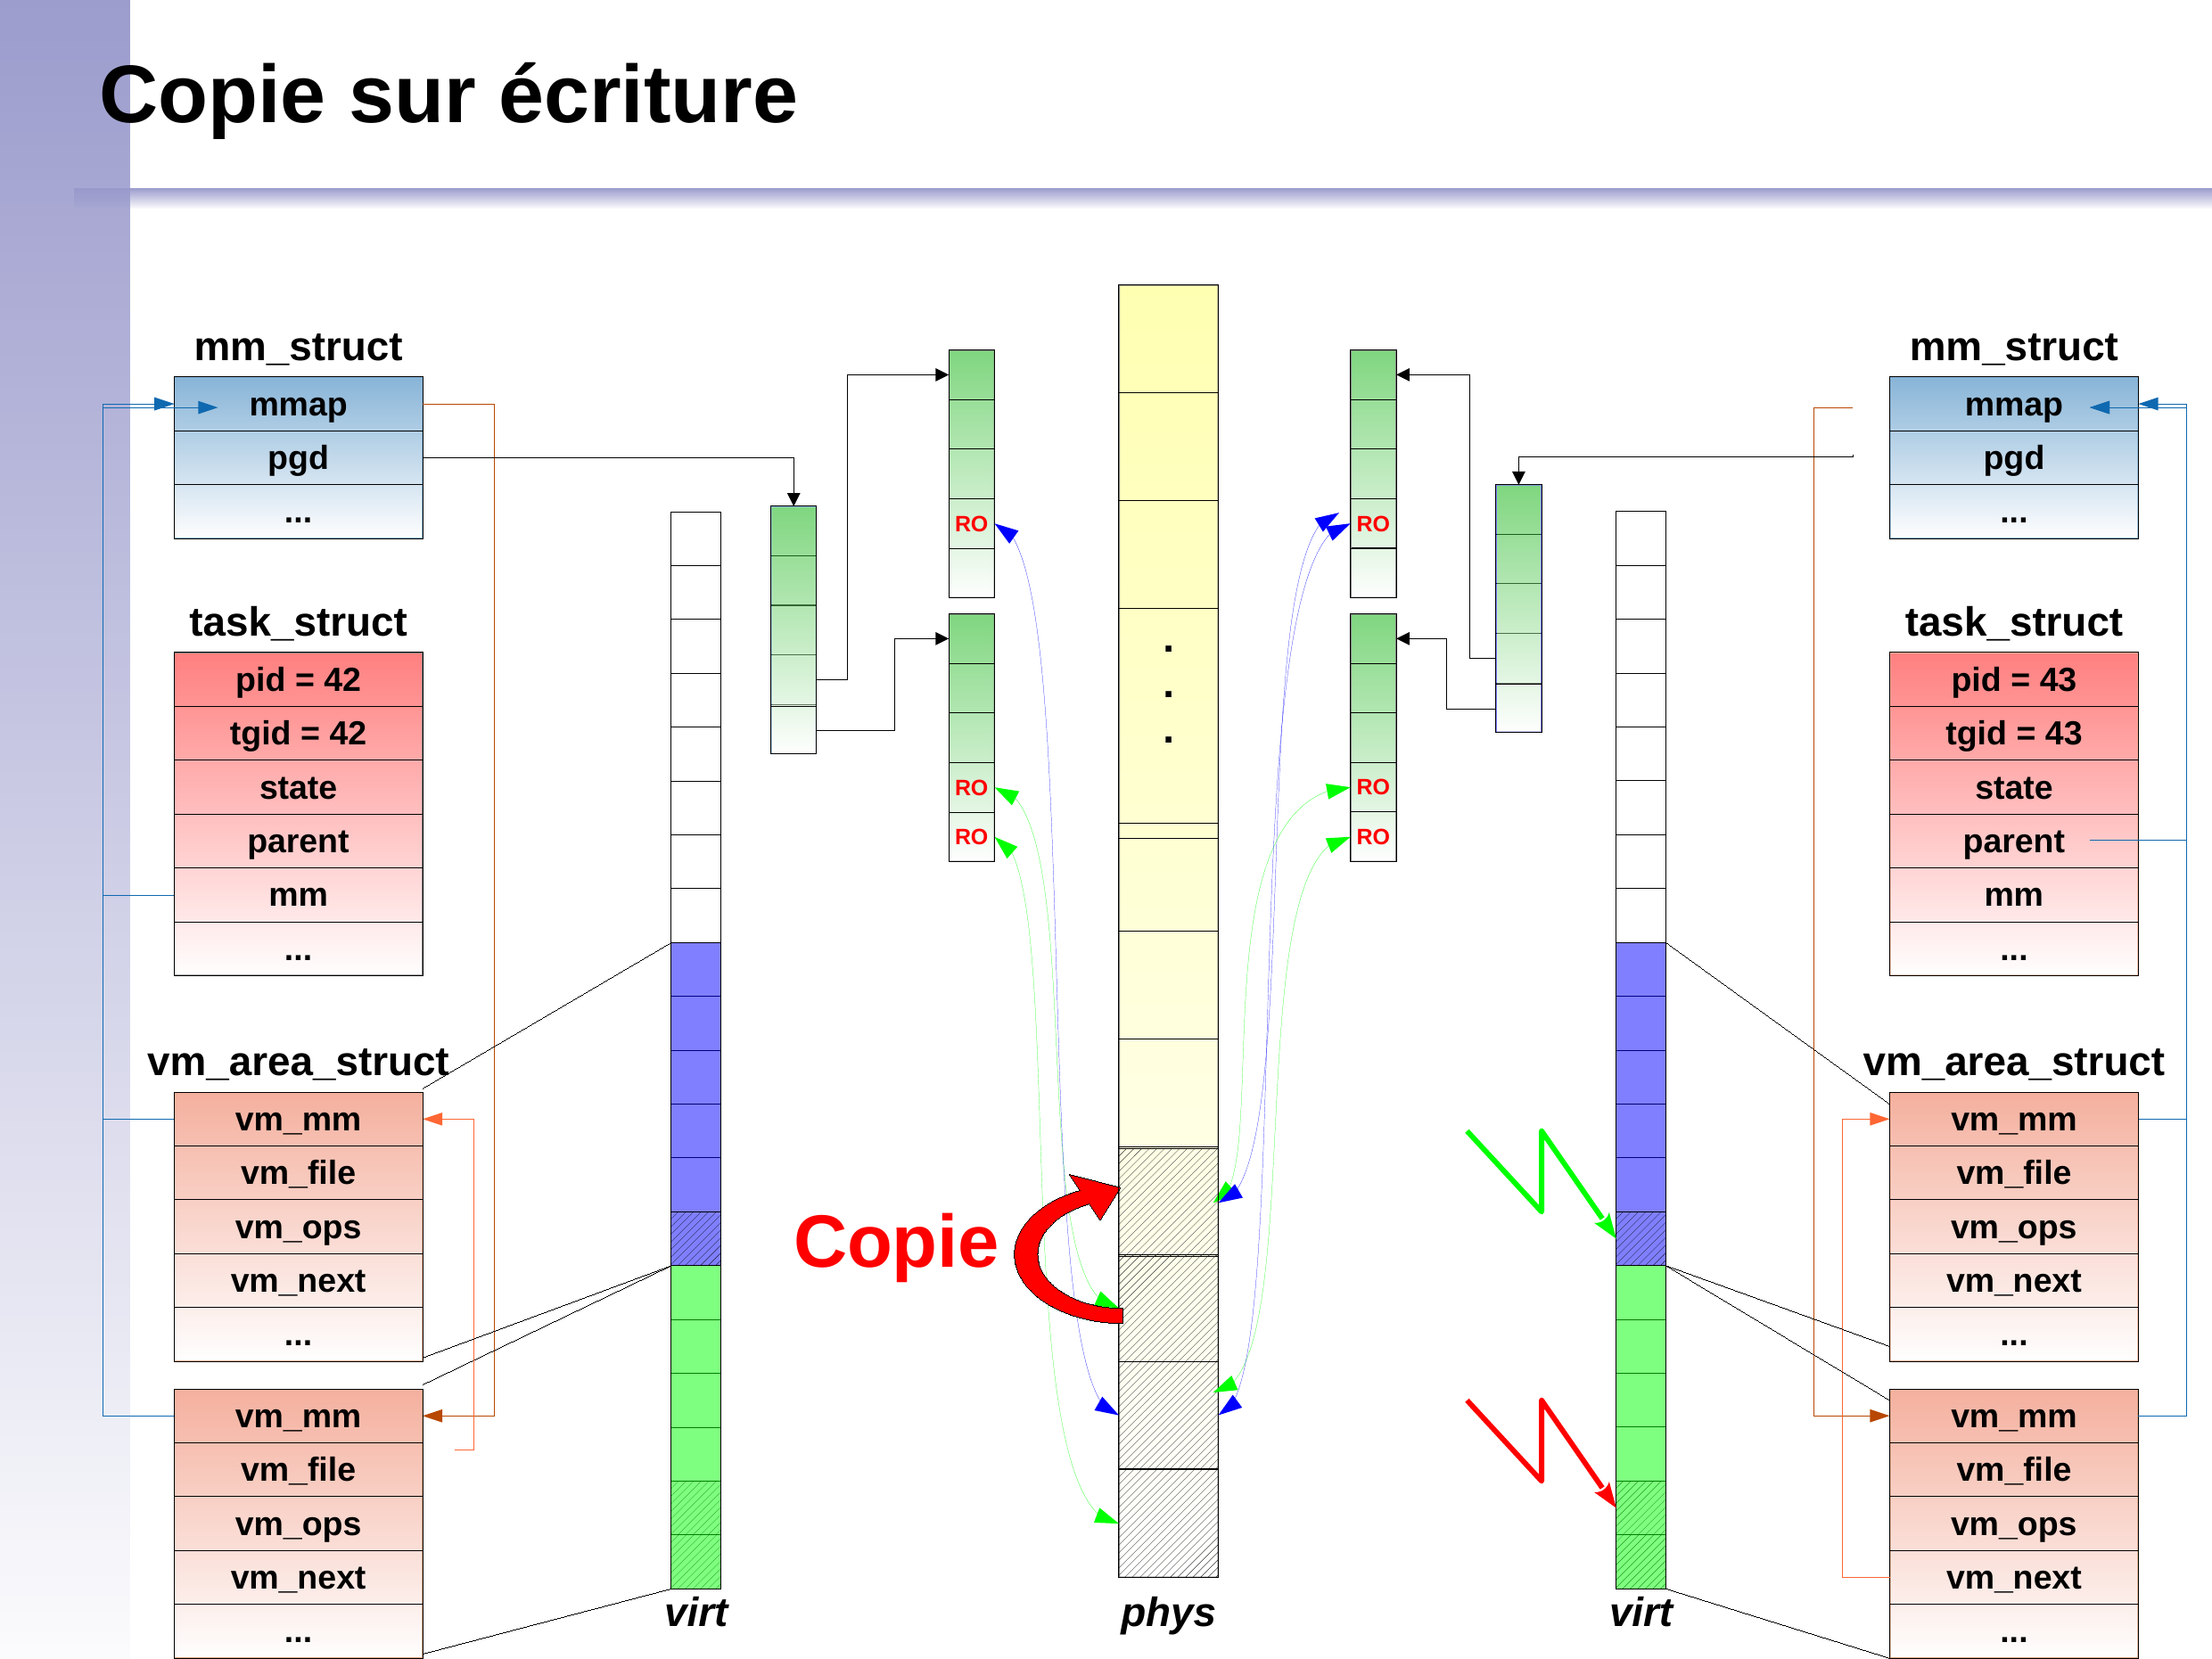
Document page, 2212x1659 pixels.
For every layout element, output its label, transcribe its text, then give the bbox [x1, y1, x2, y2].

text_box mm [174, 868, 423, 923]
text_box task_struct [1889, 653, 2139, 728]
text_box vm_area_struct [124, 1031, 473, 1107]
text_box [950, 400, 994, 448]
text_box [950, 449, 994, 498]
text_box mmap [1889, 392, 2139, 431]
text_box [950, 614, 994, 663]
text_box Copie [735, 1194, 1058, 1318]
text_box mmap [174, 392, 423, 431]
text_box vm_mm [174, 1390, 423, 1443]
text_box vm_mm [1889, 1390, 2139, 1443]
text_box vm_ops [1889, 1200, 2139, 1253]
text_box mm_struct [1889, 377, 2139, 392]
text_box task_struct [174, 592, 423, 652]
text_box [770, 505, 817, 706]
text_box [1351, 350, 1396, 399]
text_box ... [174, 485, 423, 539]
text_box [771, 707, 816, 753]
text_box vm_file [174, 1146, 421, 1200]
text_box [1496, 685, 1542, 732]
text_box [670, 942, 721, 1583]
text_box virt [1566, 1583, 1716, 1659]
text_box RO [1350, 811, 1397, 862]
text_box vm_file [174, 1443, 423, 1497]
text_box task_struct [174, 653, 423, 728]
text_box vm_next [174, 1253, 423, 1308]
text_box mm_struct [174, 377, 423, 392]
text_box [1119, 932, 1218, 1039]
text_box pgd [1889, 431, 2139, 485]
text_box [1119, 285, 1218, 392]
text_box ... [174, 1308, 423, 1362]
text_box [1495, 484, 1542, 684]
text_box [1058, 1147, 1219, 1578]
text_box . . . [1119, 824, 1218, 839]
text_box [950, 350, 994, 399]
text_box mm_struct [174, 316, 423, 376]
text_box RO [1350, 762, 1397, 811]
text_box parent [1889, 815, 2139, 868]
text_box [1351, 400, 1396, 448]
text_box parent [174, 815, 423, 868]
text_box virt [621, 1583, 771, 1659]
text_box [1350, 549, 1397, 598]
text_box ... [174, 923, 423, 976]
text_box vm_next [174, 1550, 423, 1605]
text_box [1119, 839, 1218, 931]
text_box mm_struct [1889, 316, 2139, 376]
text_box [1351, 713, 1396, 762]
text_box [1616, 942, 1666, 1583]
text_box [1119, 501, 1218, 608]
text_box ... [1889, 923, 2139, 976]
text_box vm_ops [174, 1497, 423, 1550]
text_box ... [174, 1605, 423, 1659]
text_box vm_next [1889, 1550, 2139, 1605]
text_box RO [949, 762, 995, 812]
text_box [1119, 1039, 1218, 1146]
text_box vm_file [1889, 1443, 2139, 1497]
text_box [1351, 664, 1396, 712]
text_box RO [1350, 498, 1397, 549]
text_box [950, 713, 994, 762]
text_box RO [949, 812, 995, 862]
text_box vm_mm [1889, 1093, 2139, 1146]
text_box ... [1889, 1308, 2139, 1362]
text_box state [174, 760, 423, 815]
text_box [949, 549, 995, 598]
text_box . . . [1118, 609, 1219, 823]
text_box phys [1094, 1583, 1244, 1659]
text_box vm_mm [174, 1093, 423, 1146]
text_box task_struct [1889, 592, 2139, 652]
text_box [1351, 449, 1396, 498]
text_box tgid = 42 [174, 728, 423, 760]
text_box state [1889, 760, 2139, 815]
text_box mm [1889, 868, 2139, 923]
text_box vm_next [1889, 1253, 2139, 1308]
text_box pgd [174, 431, 423, 485]
title Copie sur écriture [99, 0, 2212, 189]
text_box [1119, 393, 1218, 500]
text_box vm_file [1889, 1146, 2139, 1200]
text_box vm_ops [174, 1200, 423, 1253]
text_box [1351, 614, 1396, 663]
text_box [950, 664, 994, 712]
text_box vm_ops [1889, 1497, 2139, 1550]
text_box RO [949, 498, 995, 549]
text_box ... [1889, 485, 2139, 539]
text_box ... [1889, 1605, 2139, 1659]
text_box tgid = 43 [1889, 728, 2139, 760]
text_box vm_area_struct [1839, 1031, 2186, 1107]
